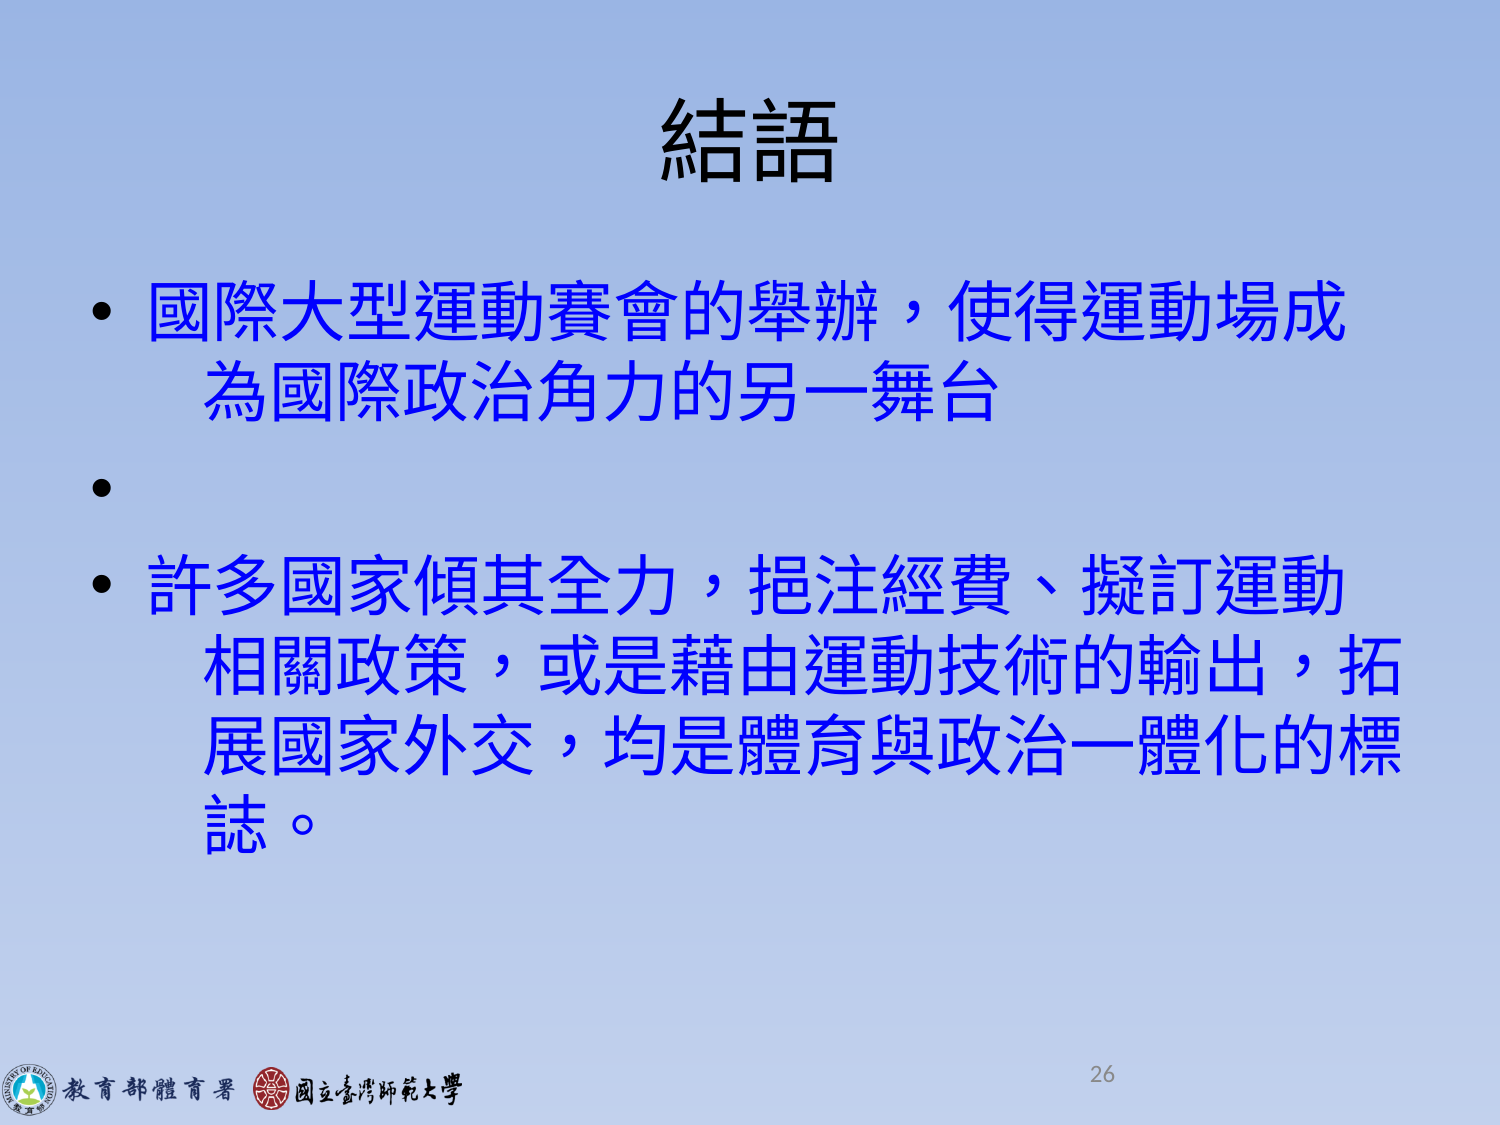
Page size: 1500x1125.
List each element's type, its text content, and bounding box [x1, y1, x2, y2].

title 結語 [75, 45, 1426, 233]
list 國際大型運動賽會的舉辦，使得運動場成為國際政治角力的另一舞台 許多國家傾其全力，挹注經費、擬訂運動相關政策，或是藉由運動技術的輸出，拓展國家外交，均是體育與政治一體化的標誌。 [75, 262, 1426, 1005]
text_box [1074, 1042, 1426, 1103]
